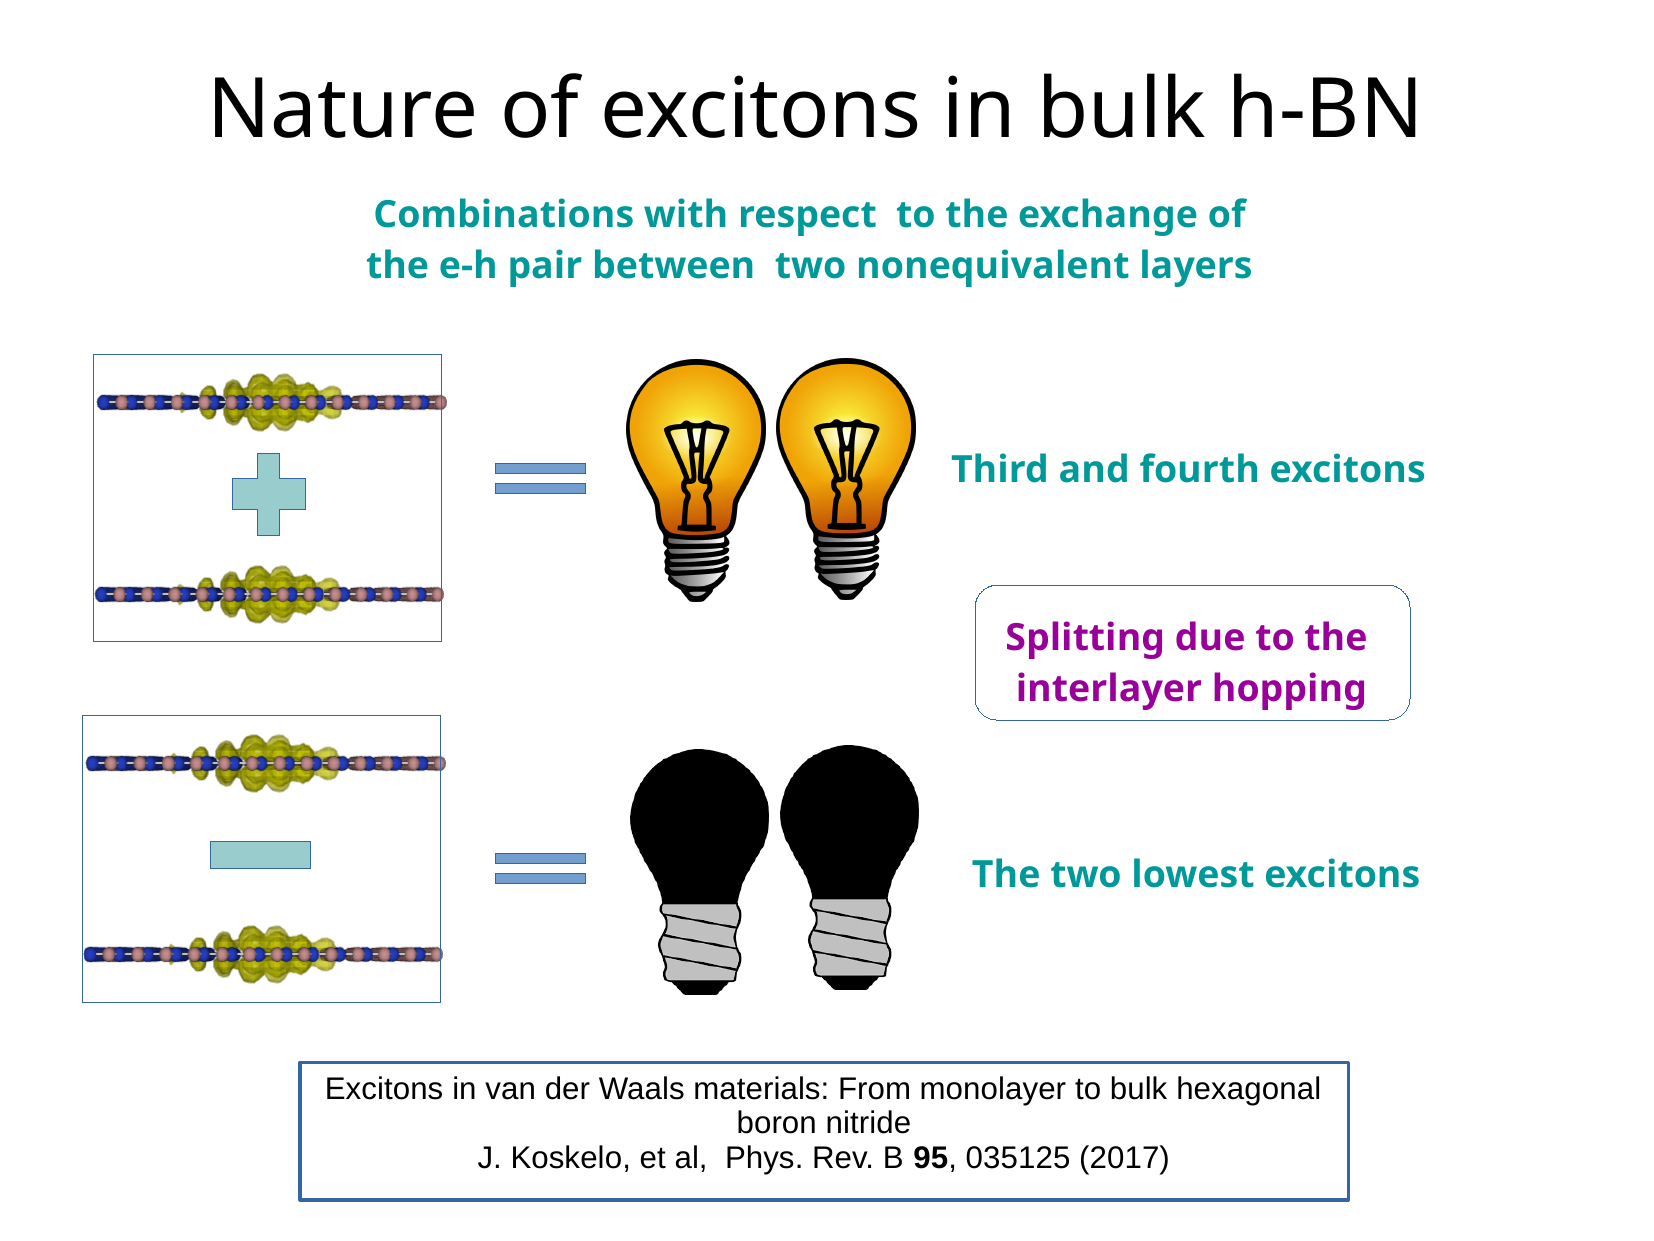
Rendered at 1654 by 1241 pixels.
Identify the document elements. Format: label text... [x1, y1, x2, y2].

picture [72, 535, 463, 659]
text_box [495, 483, 586, 494]
text_box [232, 453, 306, 536]
picture [780, 745, 919, 991]
picture [74, 343, 466, 467]
text_box Combinations with respect to the exchange of the e-h pair between two nonequivalent layers [330, 180, 1291, 279]
picture [60, 895, 463, 1019]
text_box Third and fourth excitons [916, 435, 1478, 496]
text_box Splitting due to the interlayer hopping [978, 602, 1406, 702]
text_box [495, 873, 586, 884]
title Nature of excitons in bulk h-BN [71, 15, 1561, 196]
picture [776, 358, 916, 601]
text_box [495, 853, 586, 864]
text_box [495, 463, 586, 474]
picture [94, 355, 441, 467]
picture [630, 749, 769, 995]
text_box Excitons in van der Waals materials: From monolayer to bulk hexagonal boron nitride J. Koskelo, et al, Phys. Rev. B 95, 035125 (2017) [300, 1062, 1349, 1201]
picture [83, 716, 440, 828]
picture [83, 895, 440, 1002]
picture [626, 359, 766, 602]
picture [94, 535, 441, 641]
text_box The two lowest excitons [919, 840, 1486, 901]
text_box [210, 841, 311, 869]
picture [62, 704, 466, 828]
